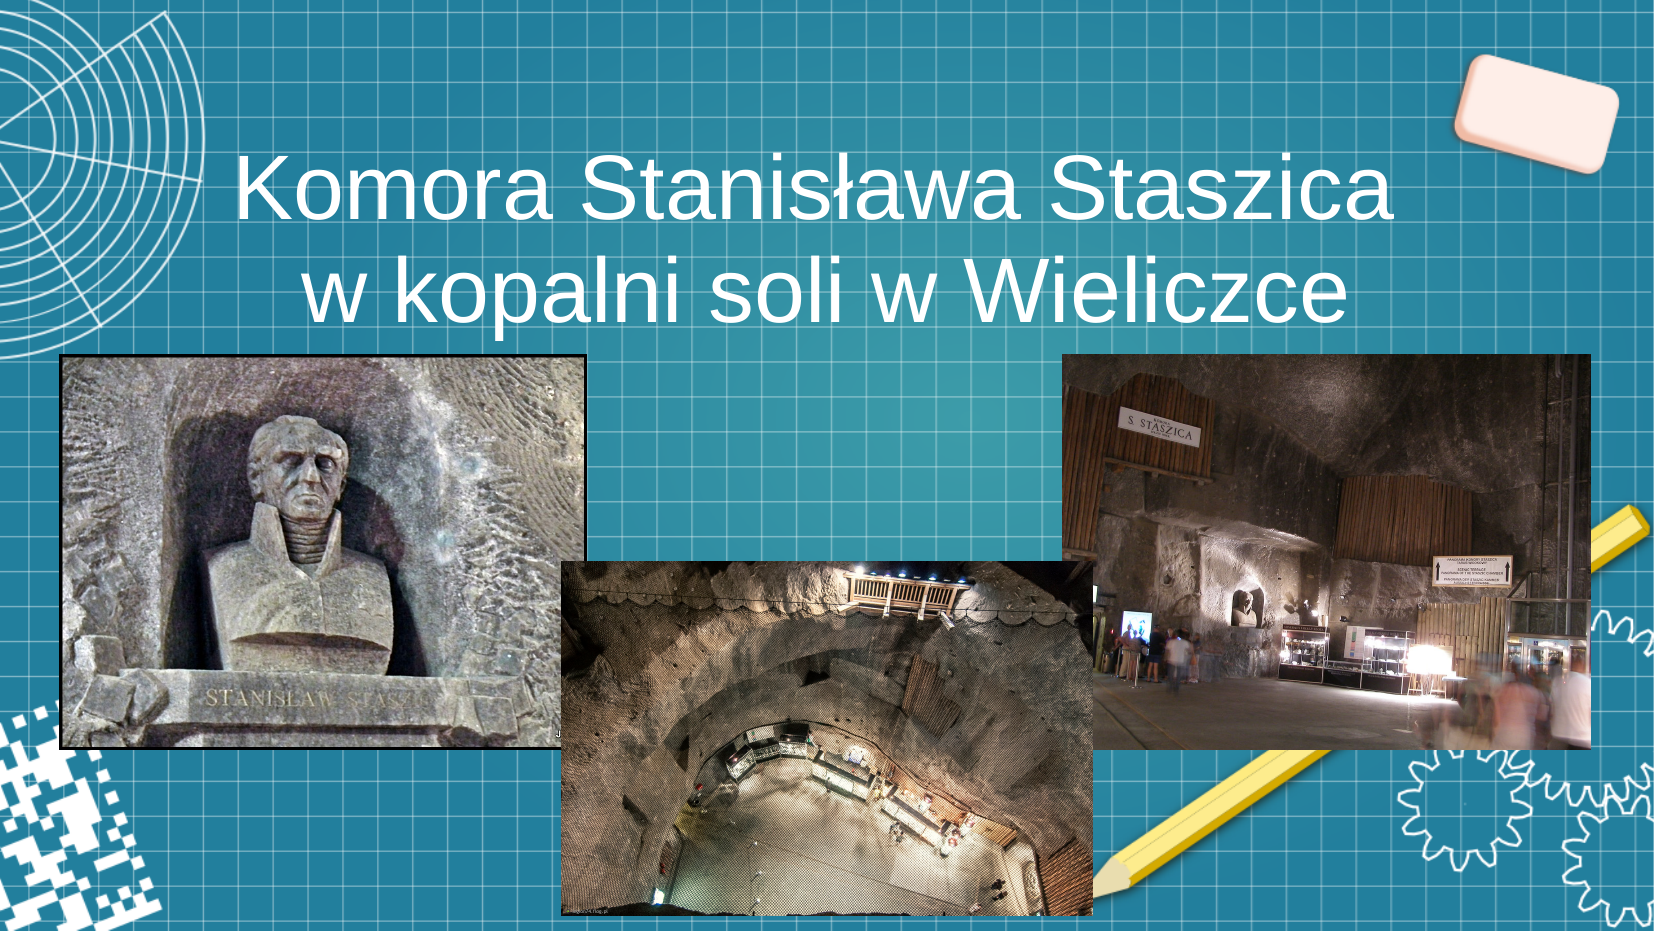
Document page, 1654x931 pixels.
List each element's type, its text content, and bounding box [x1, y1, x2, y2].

title Komora Stanisława Staszica w kopalni soli w Wieliczce [82, 132, 1571, 346]
picture [0, 0, 1654, 931]
